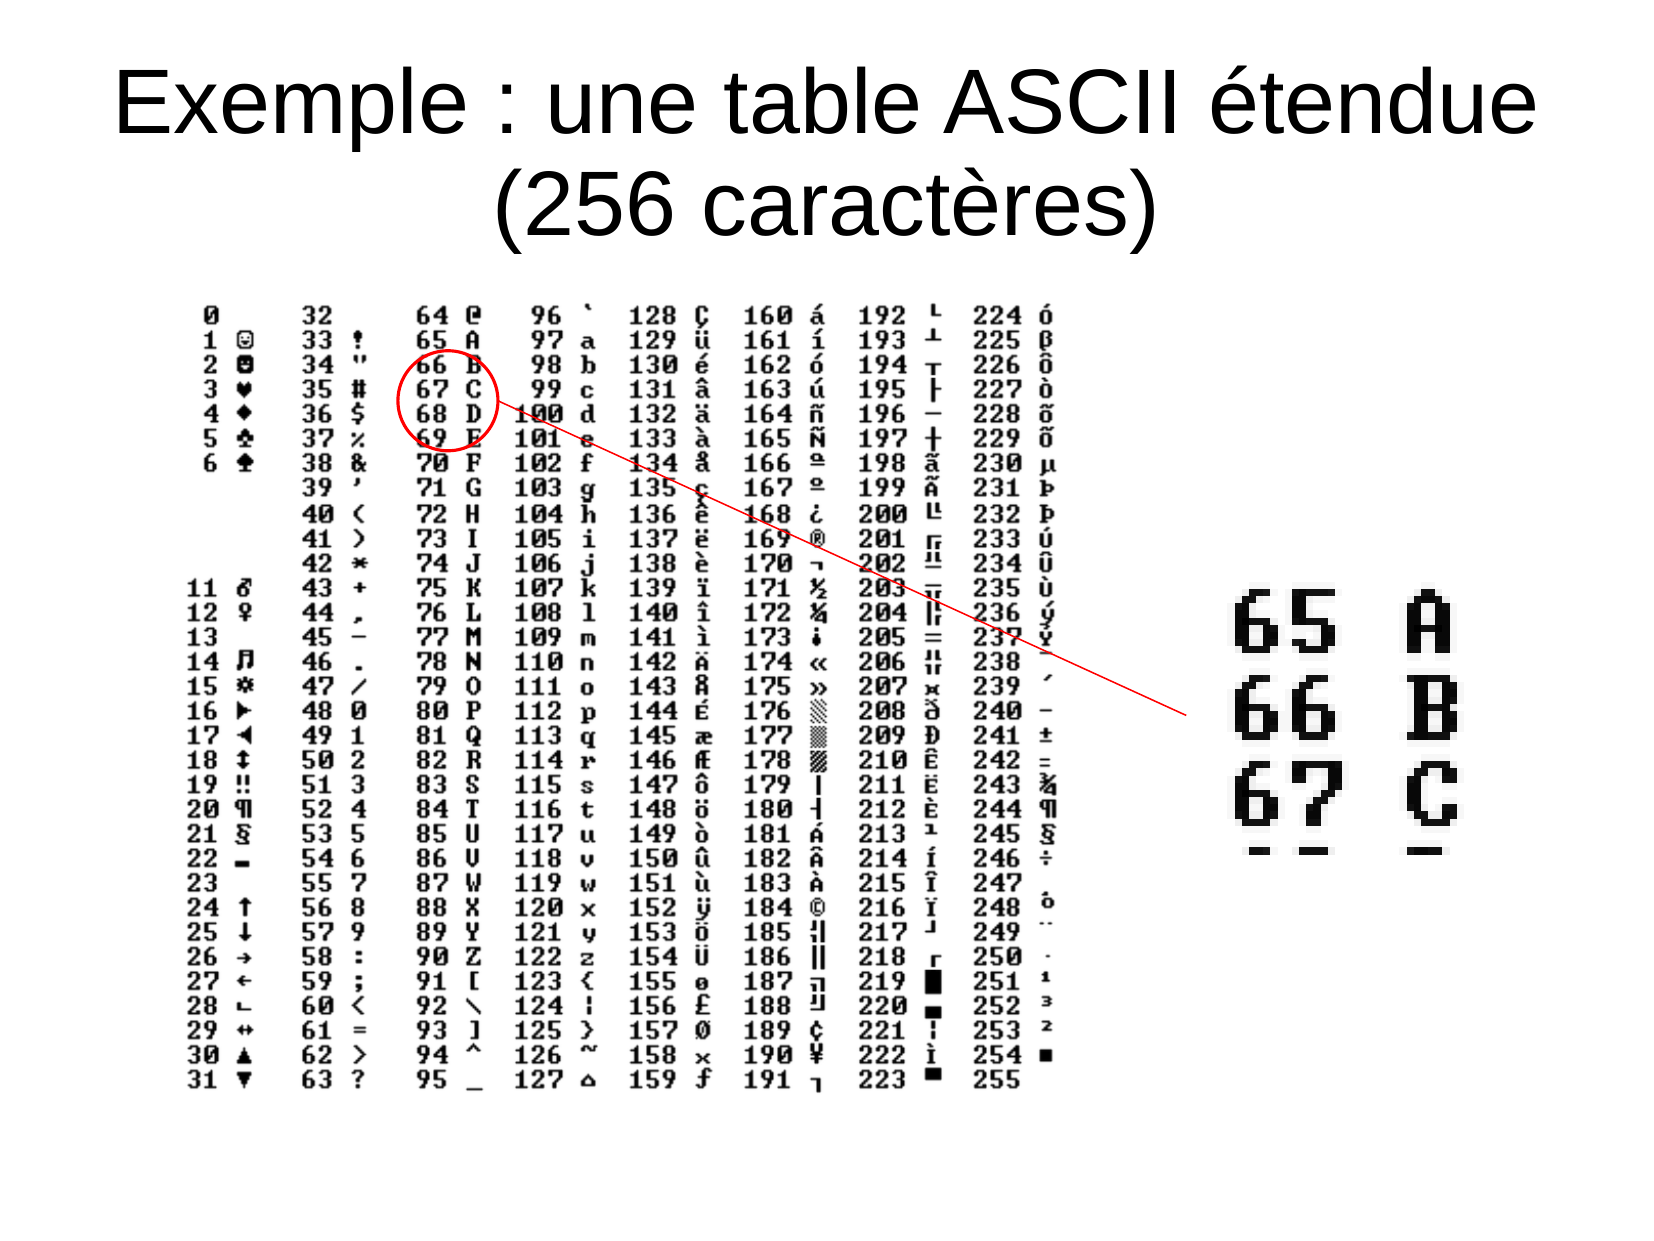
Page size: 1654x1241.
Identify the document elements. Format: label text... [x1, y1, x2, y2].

picture [1185, 575, 1536, 855]
picture [400, 353, 496, 449]
title Exemple : une table ASCII étendue (256 caractères) [82, 49, 1571, 257]
picture [172, 292, 1073, 1099]
